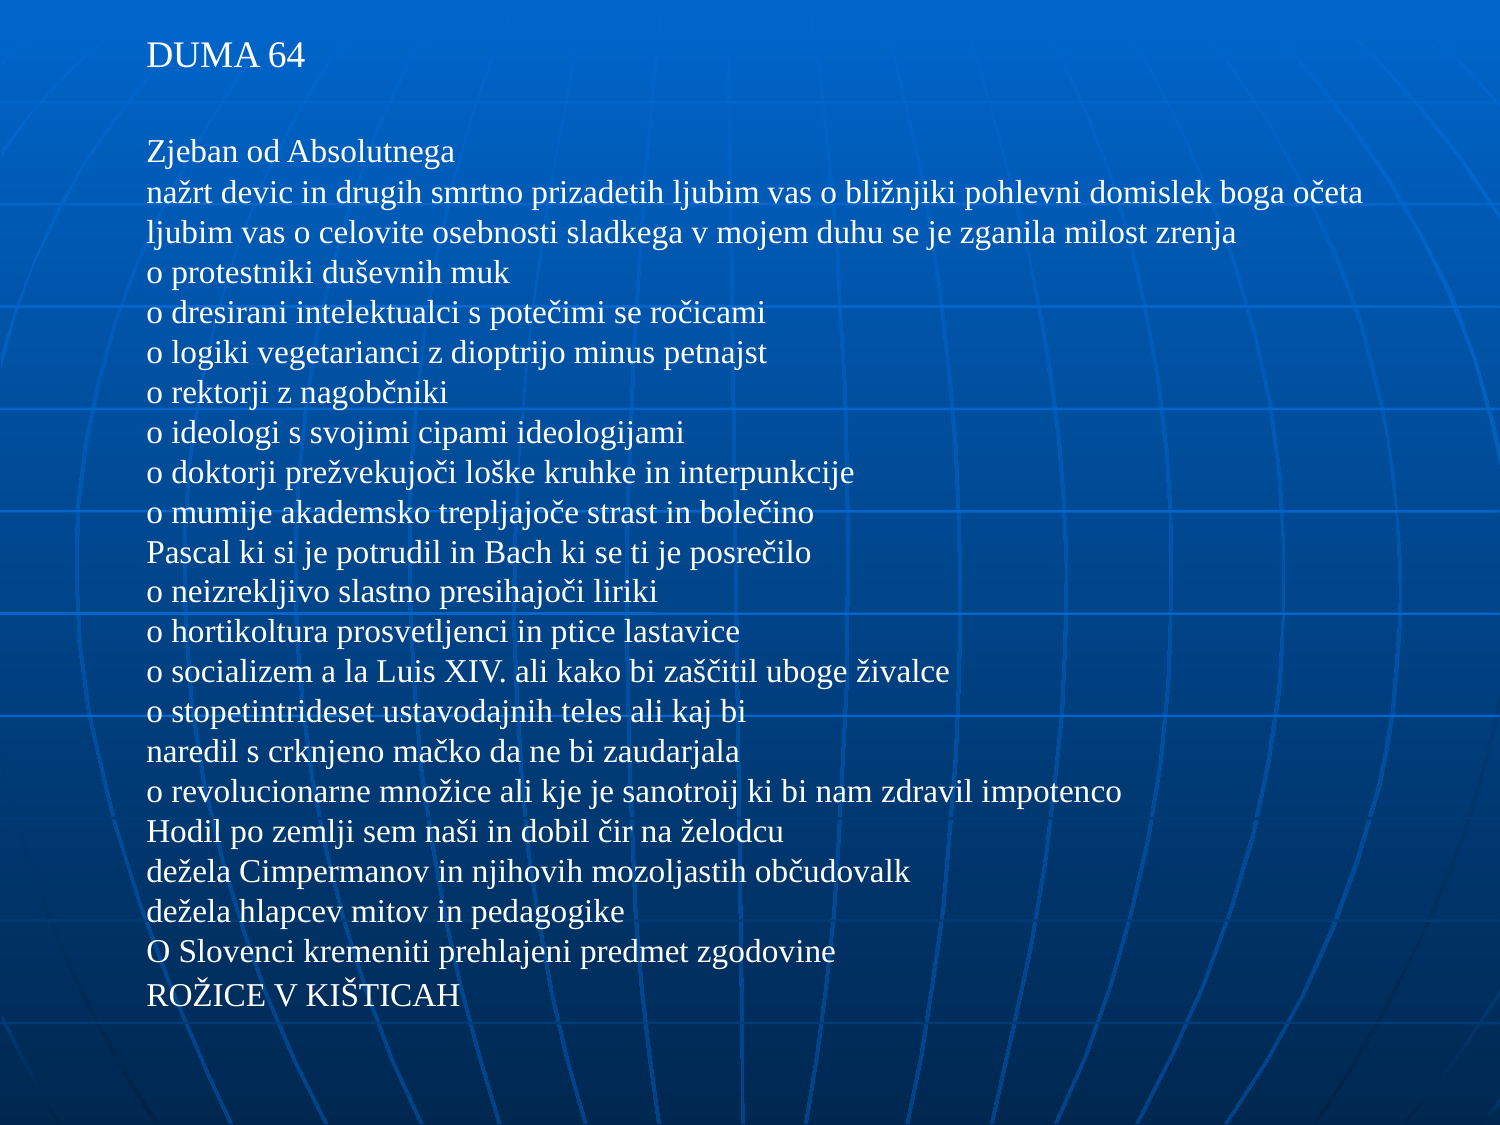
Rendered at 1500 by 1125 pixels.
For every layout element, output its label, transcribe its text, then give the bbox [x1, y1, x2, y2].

list DUMA 64 Zjeban od Absolutnega nažrt devic in drugih smrtno prizadetih ljubim vas o bližnjiki pohlevni domislek boga očeta ljubim vas o celovite osebnosti sladkega v mojem duhu se je zganila milost zrenja o protestniki duševnih muk o dresirani intelektualci s potečimi se ročicami o logiki vegetarianci z dioptrijo minus petnajst o rektorji z nagobčniki o ideologi s svojimi cipami ideologijami o doktorji prežvekujoči loške kruhke in interpunkcije o mumije akademsko trepljajoče strast in bolečino Pascal ki si je potrudil in Bach ki se ti je posrečilo o neizrekljivo slastno presihajoči liriki o hortikoltura prosvetljenci in ptice lastavice o socializem a la Luis XIV. ali kako bi zaščitil uboge živalce o stopetintrideset ustavodajnih teles ali kaj bi naredil s crknjeno mačko da ne bi zaudarjala o revolucionarne množice ali kje je sanotroij ki bi nam zdravil impotenco Hodil po zemlji sem naši in dobil čir na želodcu dežela Cimpermanov in njihovih mozoljastih občudovalk dežela hlapcev mitov in pedagogike O Slovenci kremeniti prehlajeni predmet zgodovine ROŽICE V KIŠTICAH [75, 31, 1425, 1125]
